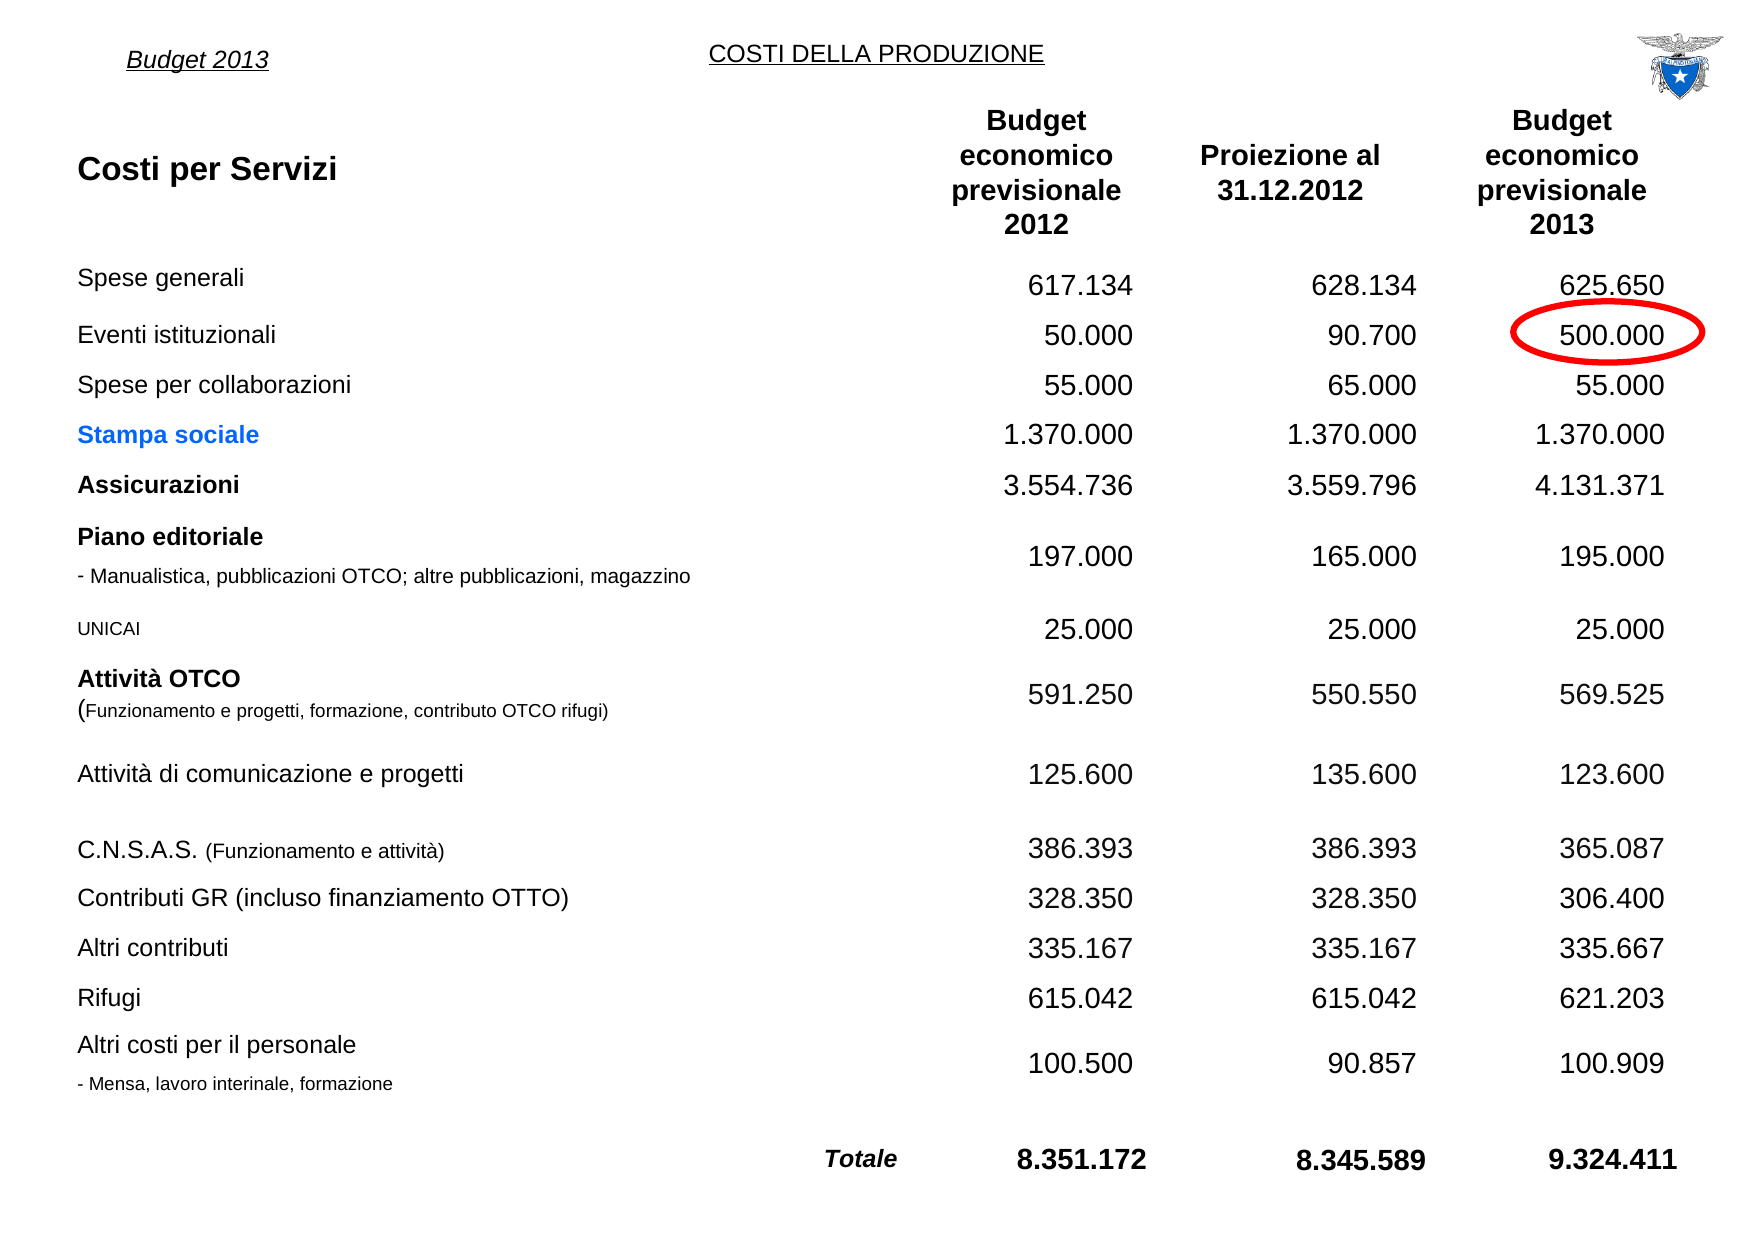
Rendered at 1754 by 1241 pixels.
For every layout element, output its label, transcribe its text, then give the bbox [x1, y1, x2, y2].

table_cell 306.400 [1432, 871, 1680, 921]
table_cell Spese generali [62, 249, 913, 308]
table_cell 195.000 [1432, 508, 1680, 600]
table_cell 100.500 [913, 1021, 1149, 1101]
table_cell 50.000 [913, 308, 1149, 358]
table_cell 365.087 [1432, 821, 1680, 871]
table_cell 335.667 [1432, 921, 1680, 971]
table_cell 25.000 [1432, 600, 1680, 655]
table_cell 628.134 [1149, 249, 1432, 308]
table_cell 165.000 [1149, 508, 1432, 600]
table_cell 90.700 [1149, 308, 1432, 358]
table_cell 328.350 [913, 871, 1149, 921]
table_cell 55.000 [913, 358, 1149, 408]
table_cell Eventi istituzionali [62, 308, 913, 358]
table_cell 8.345.589 [1149, 1101, 1432, 1213]
table_cell 621.203 [1432, 971, 1680, 1021]
table_cell 591.250 [913, 655, 1149, 730]
table_cell Totale [62, 1101, 913, 1213]
table_header Budget economico previsionale 2012 [913, 93, 1149, 249]
table_cell 55.000 [1432, 358, 1680, 408]
table_cell 1.370.000 [913, 408, 1149, 458]
table_cell 386.393 [913, 821, 1149, 871]
table_cell 9.324.411 [1432, 1101, 1680, 1213]
table_cell 615.042 [1149, 971, 1432, 1021]
table_header Proiezione al 31.12.2012 [1149, 93, 1432, 249]
table_cell Attività OTCO (Funzionamento e progetti, formazione, contributo OTCO rifugi) [62, 655, 913, 730]
table_cell 25.000 [1149, 600, 1432, 655]
picture [1633, 29, 1728, 108]
table_cell Stampa sociale [62, 408, 913, 458]
table_cell Altri costi per il personale - Mensa, lavoro interinale, formazione [62, 1021, 913, 1101]
table_cell 617.134 [913, 249, 1149, 308]
table_cell 123.600 [1432, 730, 1680, 821]
table_cell 125.600 [913, 730, 1149, 821]
table_cell 615.042 [913, 971, 1149, 1021]
table_cell 25.000 [913, 600, 1149, 655]
table_cell 3.559.796 [1149, 458, 1432, 508]
table_cell 386.393 [1149, 821, 1432, 871]
table_cell 625.650 [1432, 249, 1680, 308]
table_cell Spese per collaborazioni [62, 358, 913, 408]
table_cell 328.350 [1149, 871, 1432, 921]
table_cell 100.909 [1432, 1021, 1680, 1101]
table_cell 569.525 [1432, 655, 1680, 730]
table_cell 500.000 [1432, 308, 1541, 358]
table_cell 335.167 [1149, 921, 1432, 971]
table_header Costi per Servizi [62, 93, 913, 249]
text_box Budget 2013 [50, 35, 346, 81]
table_cell Contributi GR (incluso finanziamento OTTO) [62, 871, 913, 921]
table_cell UNICAI [62, 600, 913, 655]
table_cell 4.131.371 [1432, 458, 1680, 508]
table_cell 8.351.172 [913, 1101, 1149, 1213]
table_cell Altri contributi [62, 921, 913, 971]
table_cell 65.000 [1149, 358, 1432, 408]
table_cell 500.000 [1517, 308, 1680, 358]
table_cell Rifugi [62, 971, 913, 1021]
table_cell 335.167 [913, 921, 1149, 971]
table_cell 197.000 [913, 508, 1149, 600]
table_header COSTI DELLA PRODUZIONE [508, 30, 1246, 75]
table_cell Attività di comunicazione e progetti [62, 730, 913, 821]
table_cell 550.550 [1149, 655, 1432, 730]
table_cell Assicurazioni [62, 458, 913, 508]
table_header Budget economico previsionale 2013 [1432, 93, 1680, 249]
table_cell 90.857 [1149, 1021, 1432, 1101]
table_cell 1.370.000 [1432, 408, 1680, 458]
table_cell C.N.S.A.S. (Funzionamento e attività) [62, 821, 913, 871]
table_cell 1.370.000 [1149, 408, 1432, 458]
table_cell Piano editoriale Manualistica, pubblicazioni OTCO; altre pubblicazioni, magazzino [62, 508, 913, 600]
table_cell 3.554.736 [913, 458, 1149, 508]
table_cell 135.600 [1149, 730, 1432, 821]
